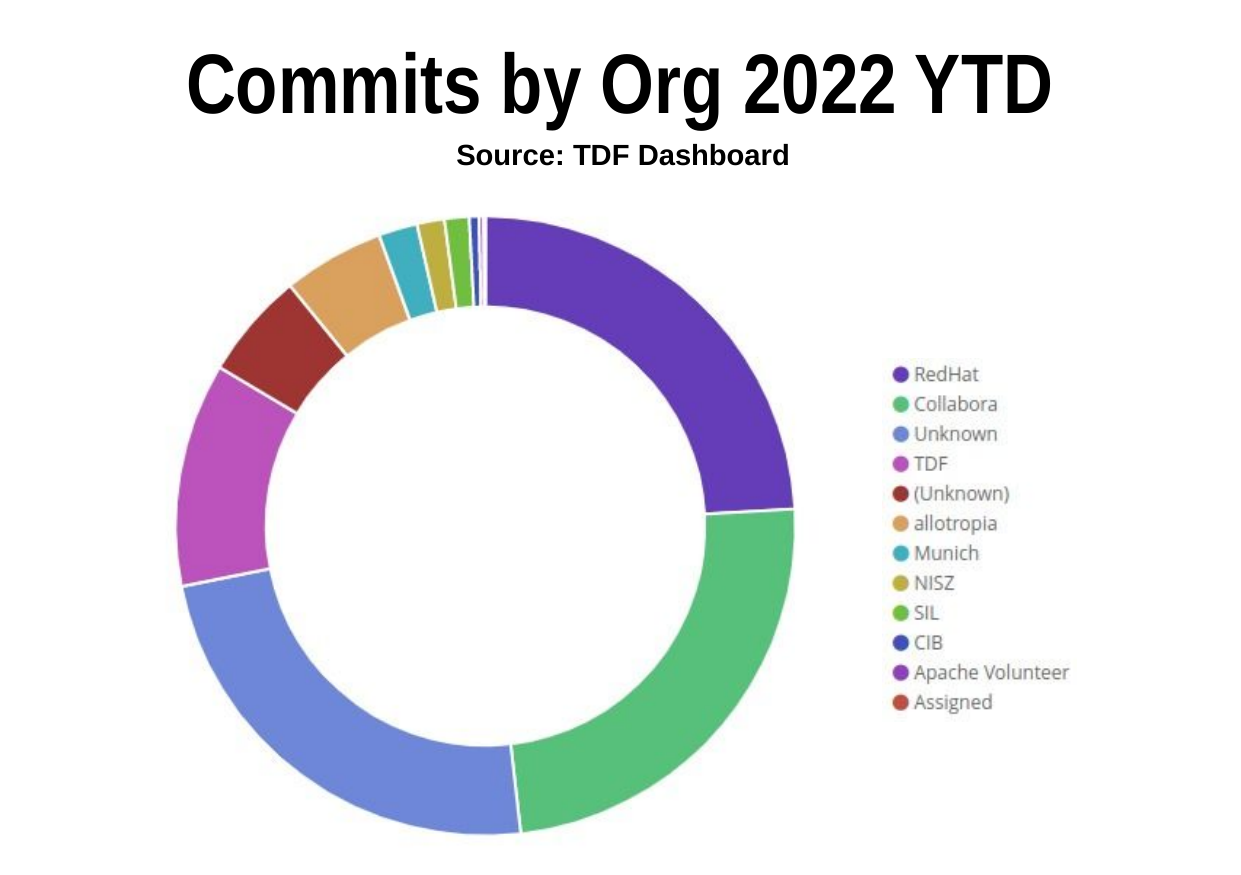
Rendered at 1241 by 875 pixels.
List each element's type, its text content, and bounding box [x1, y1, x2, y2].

picture [143, 194, 827, 863]
title Commits by Org 2022 YTD [11, 0, 1229, 173]
text_box Source: TDF Dashboard [441, 131, 806, 185]
picture [882, 358, 1077, 722]
